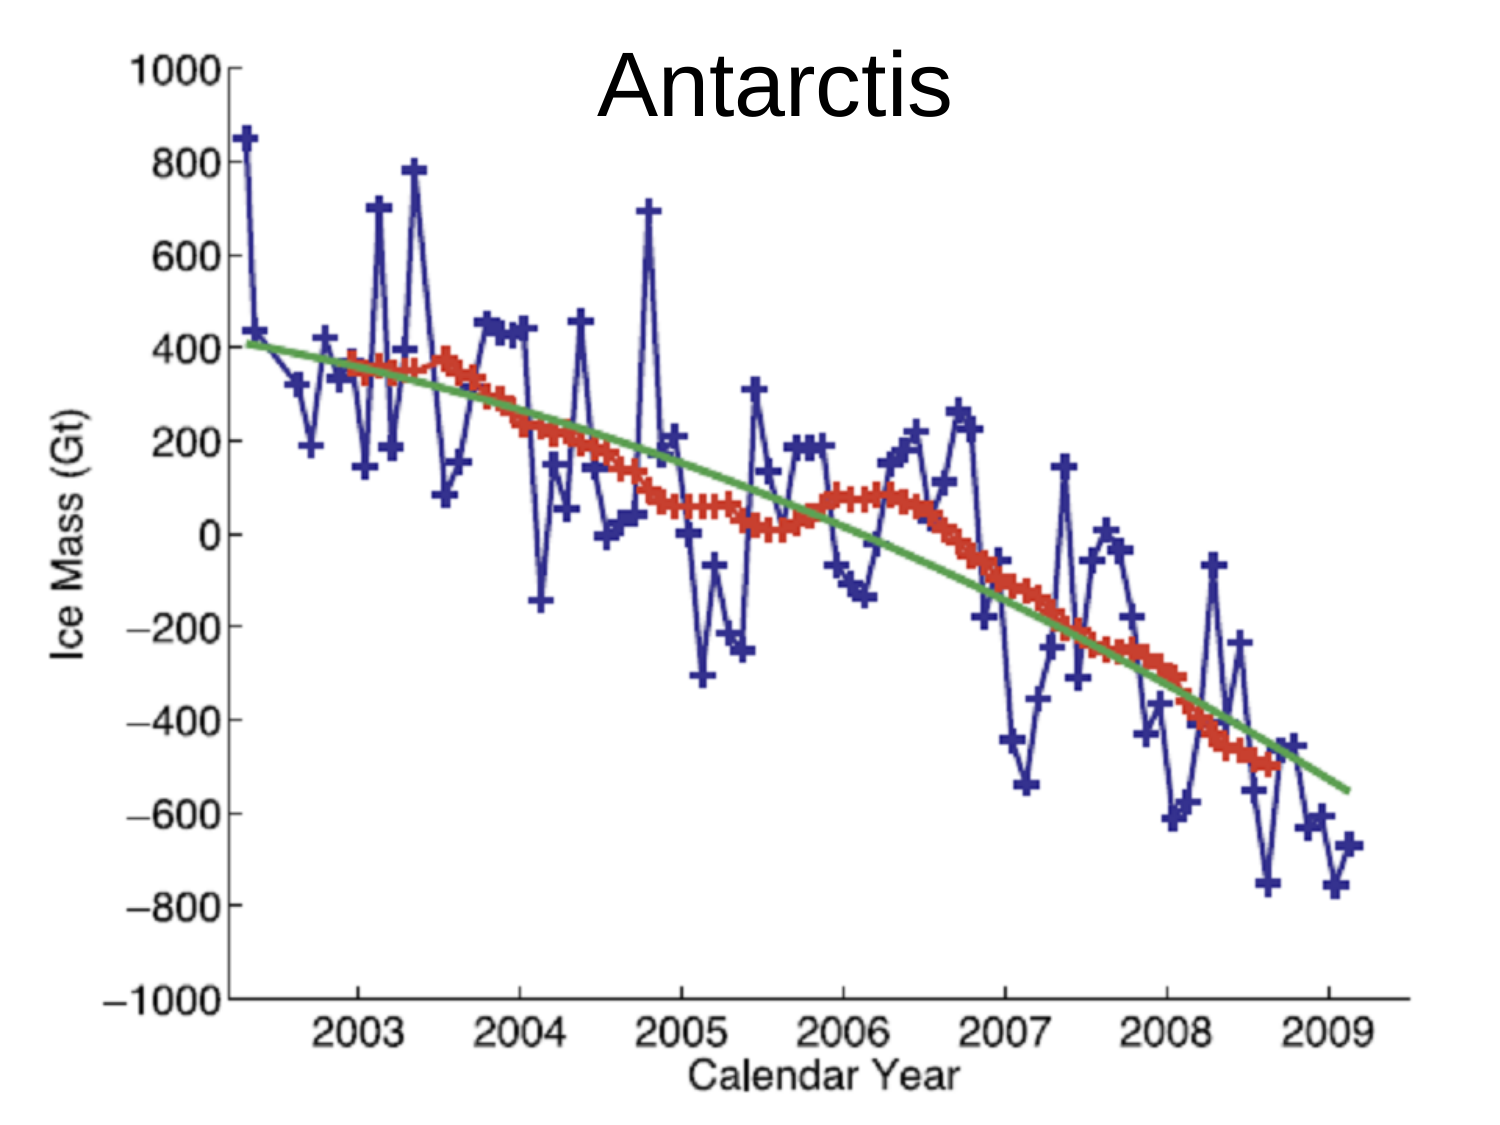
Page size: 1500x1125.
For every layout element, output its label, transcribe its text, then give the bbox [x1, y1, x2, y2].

title Antarctis [75, 28, 1477, 249]
picture [33, 19, 1467, 1104]
